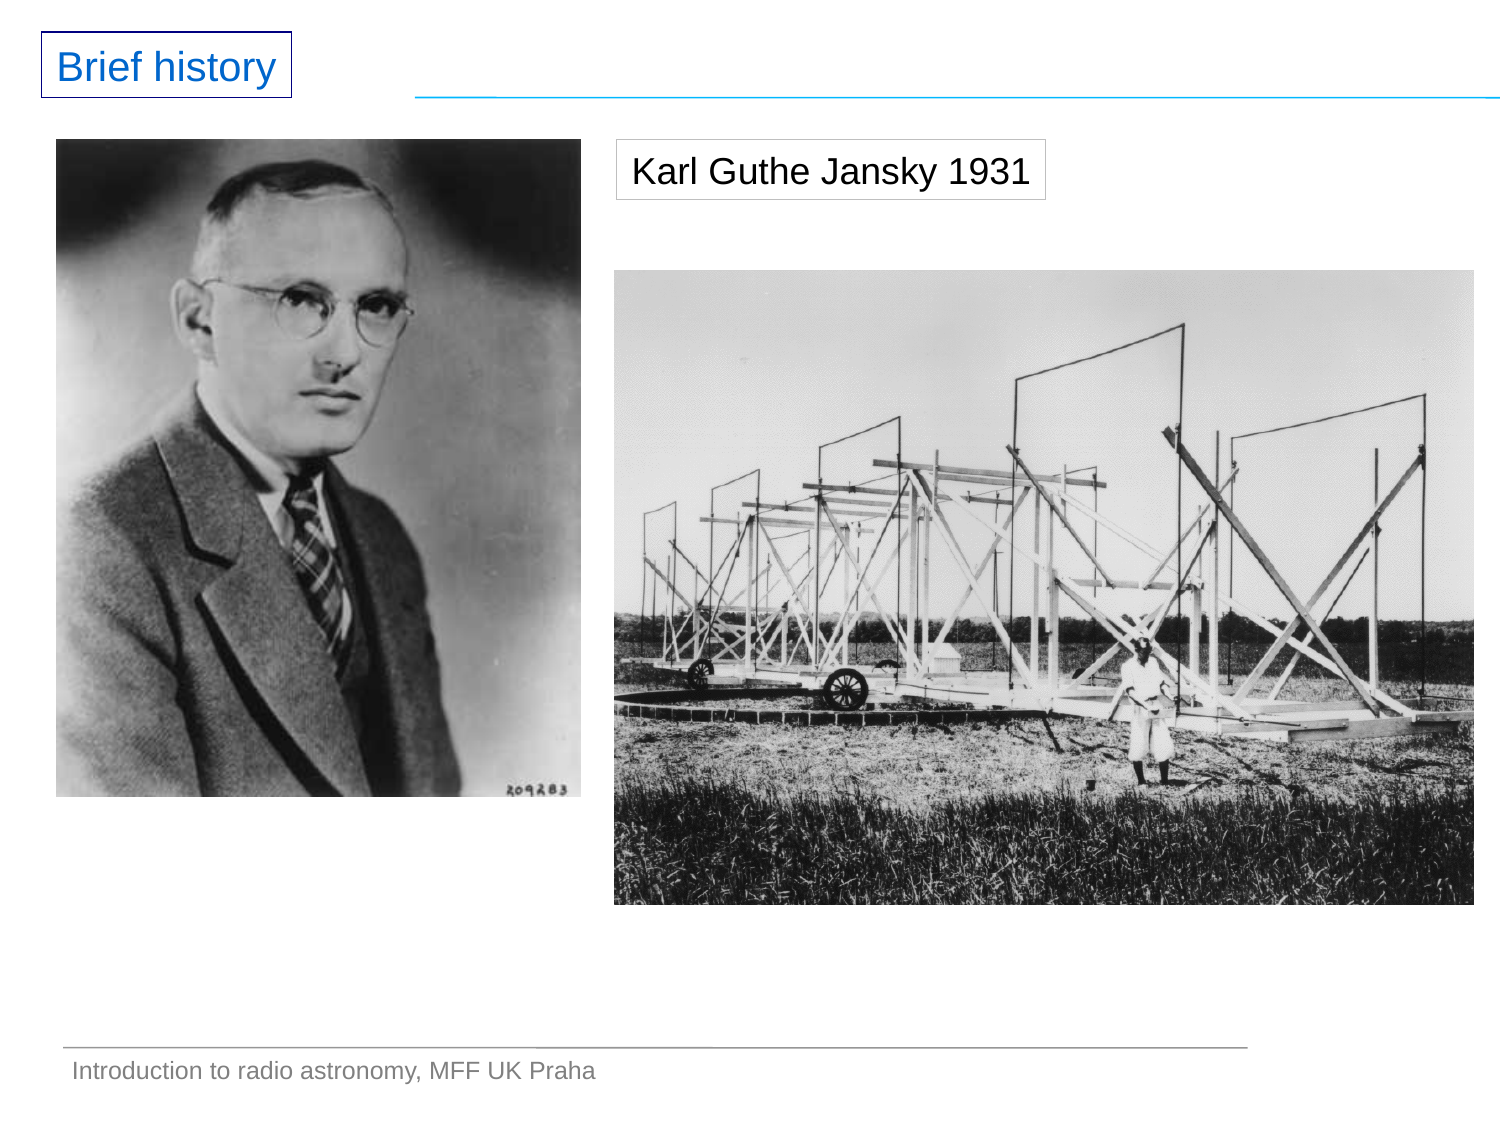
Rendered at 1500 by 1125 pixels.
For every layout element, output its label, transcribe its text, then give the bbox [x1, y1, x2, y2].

text_box Brief history [41, 32, 292, 98]
picture [614, 270, 1474, 905]
text_box Karl Guthe Jansky 1931 [616, 139, 1046, 200]
picture [56, 139, 581, 797]
